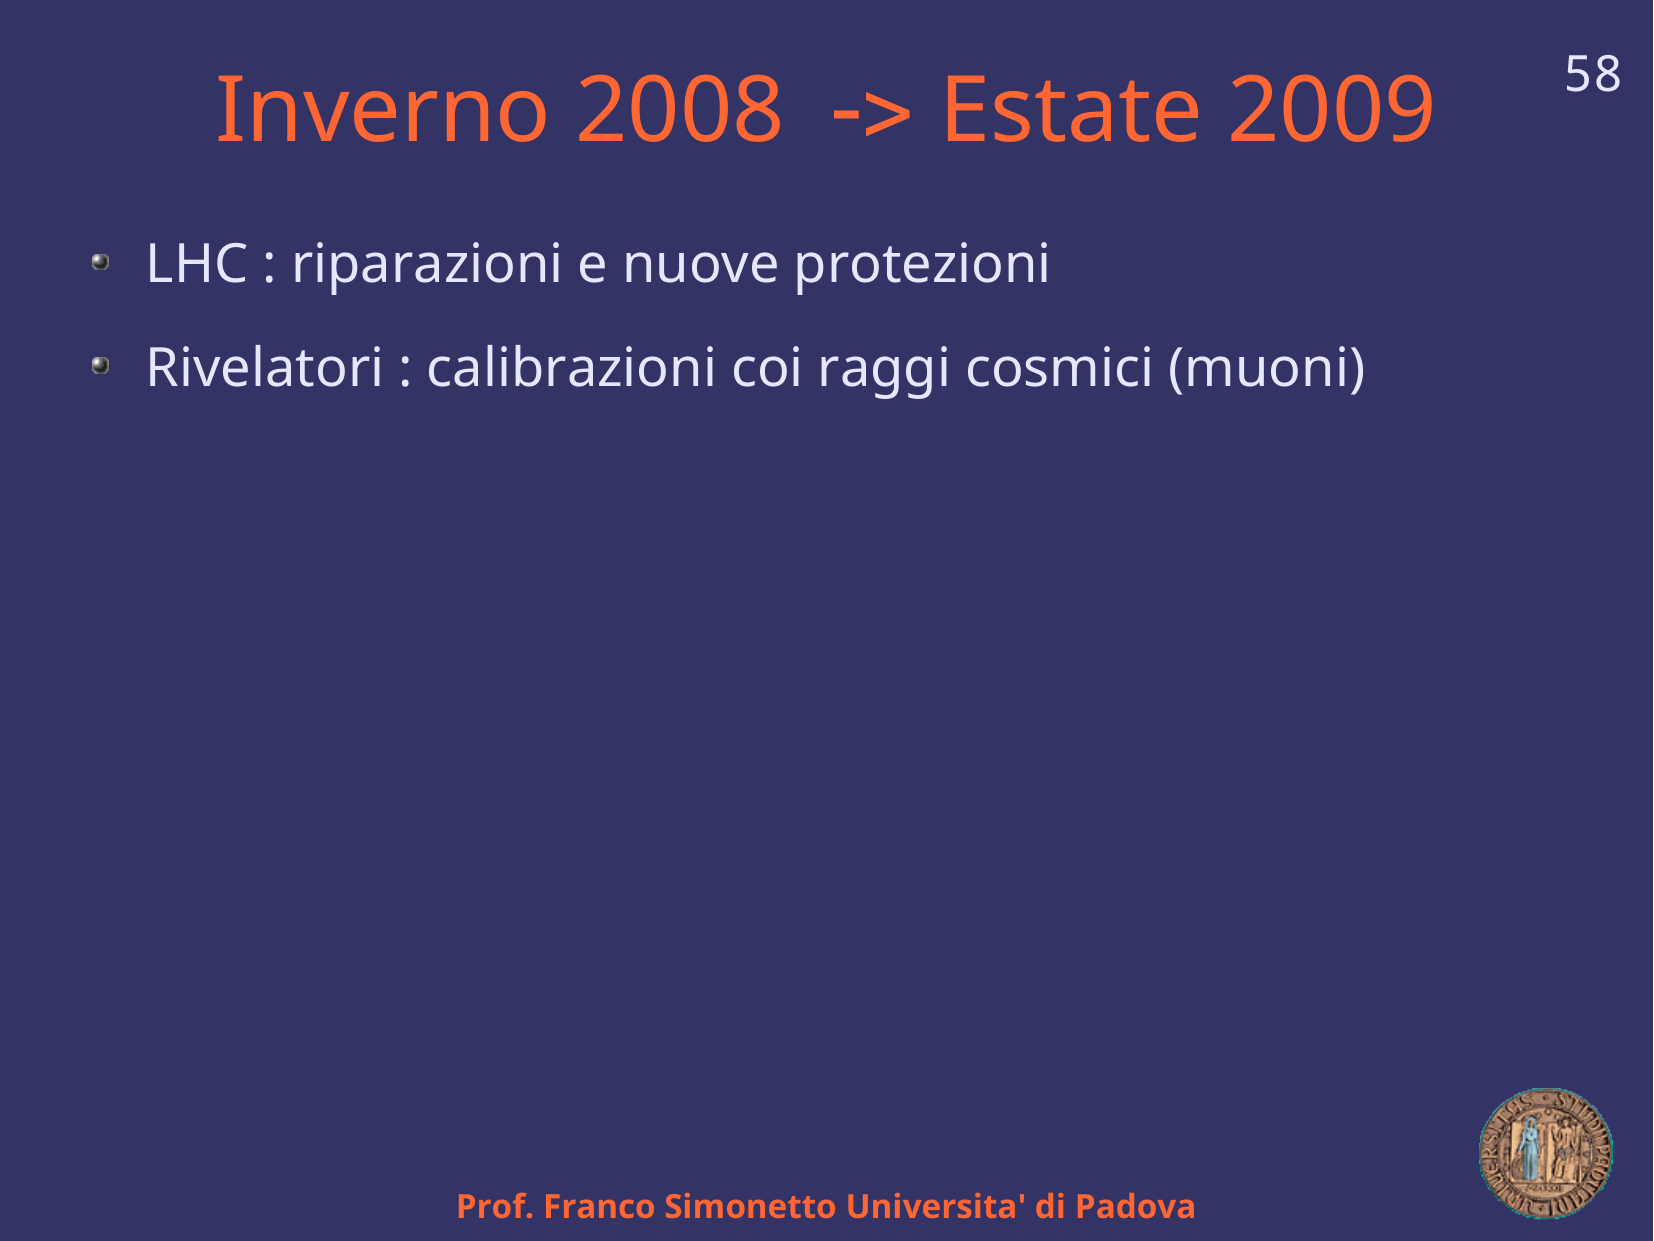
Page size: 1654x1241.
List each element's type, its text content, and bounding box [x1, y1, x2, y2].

list LHC : riparazioni e nuove protezioni Rivelatori : calibrazioni coi raggi cosmici (muoni) [75, 225, 1563, 1104]
picture [1479, 1087, 1613, 1221]
title Inverno 2008 -> Estate 2009 [82, 58, 1571, 154]
